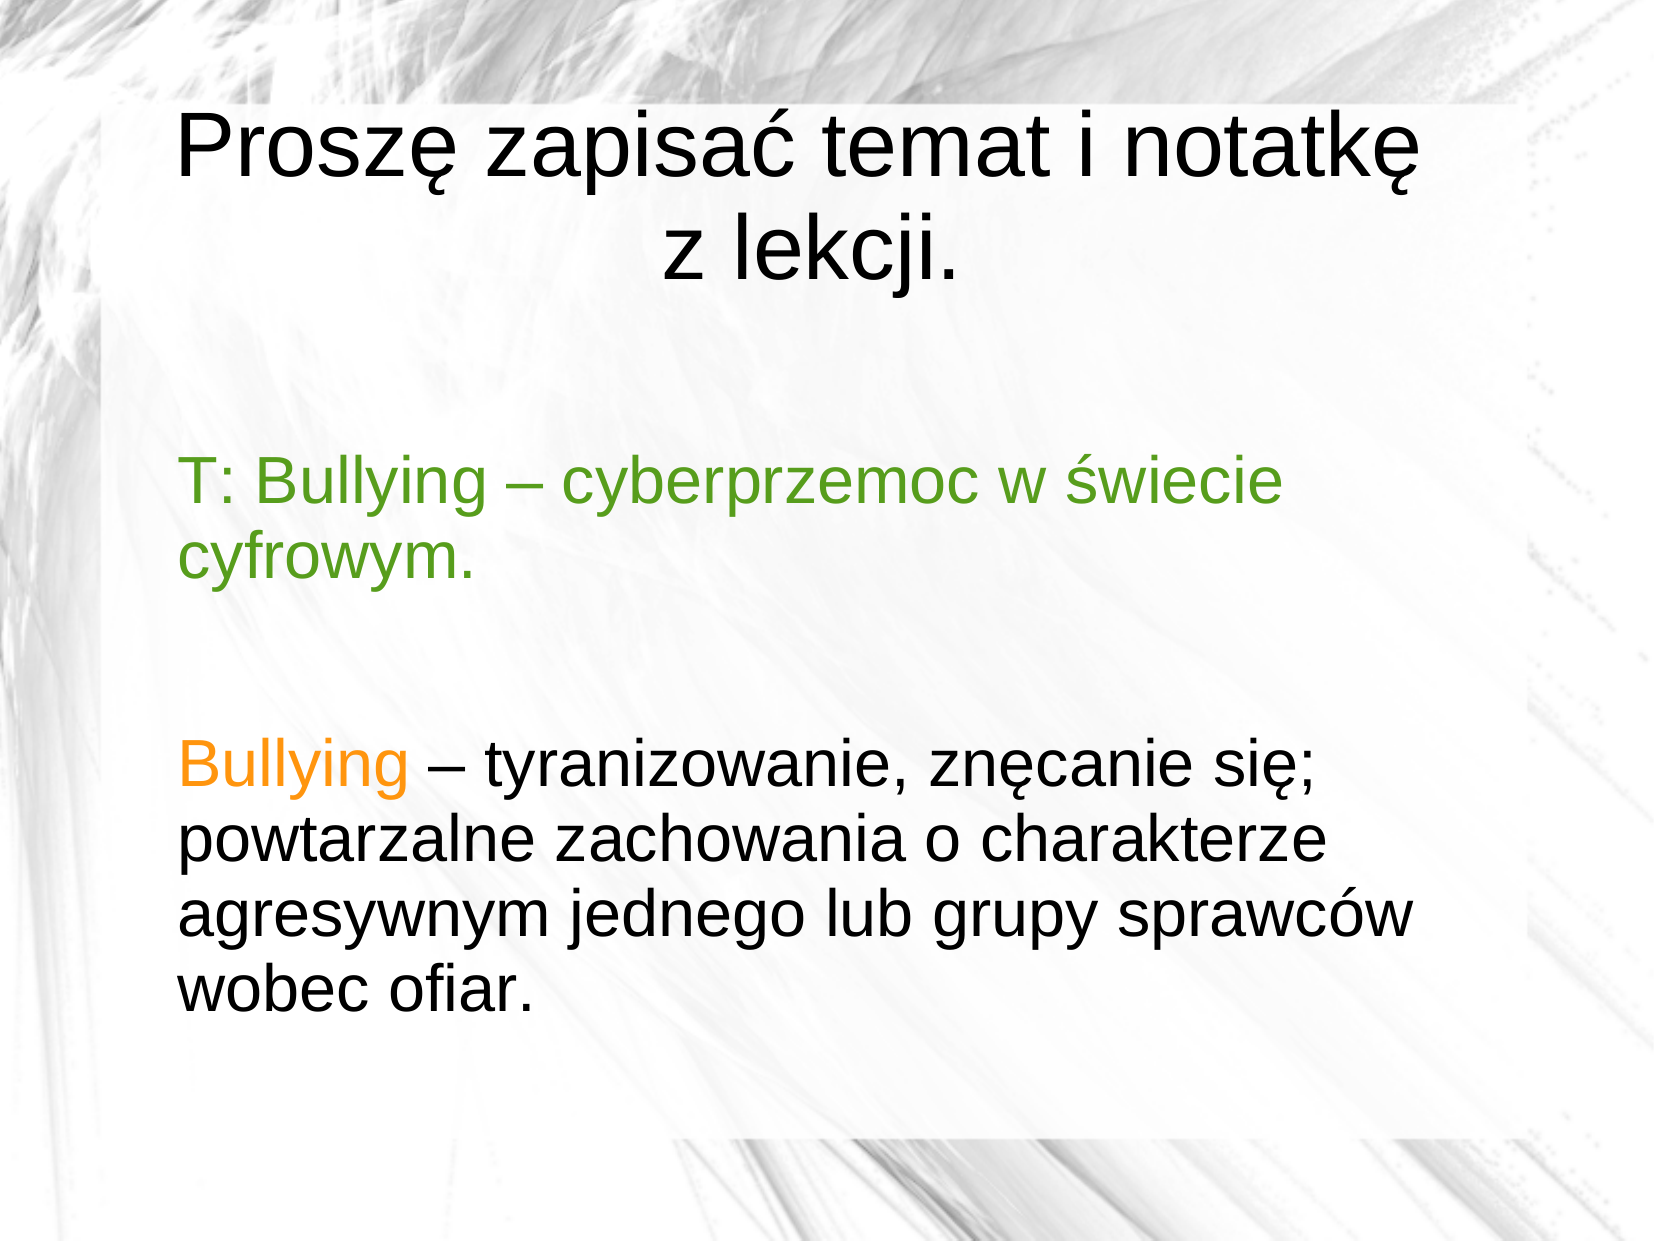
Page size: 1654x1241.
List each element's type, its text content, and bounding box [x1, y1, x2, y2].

title Proszę zapisać temat i notatkę z lekcji. [118, 93, 1506, 299]
picture [0, 0, 1654, 1241]
list T: Bullying – cyberprzemoc w świecie cyfrowym. Bullying – tyranizowanie, znęcanie się; powtarzalne zachowania o charakterze agresywnym jednego lub grupy sprawców wobec ofiar. [106, 354, 1560, 1093]
